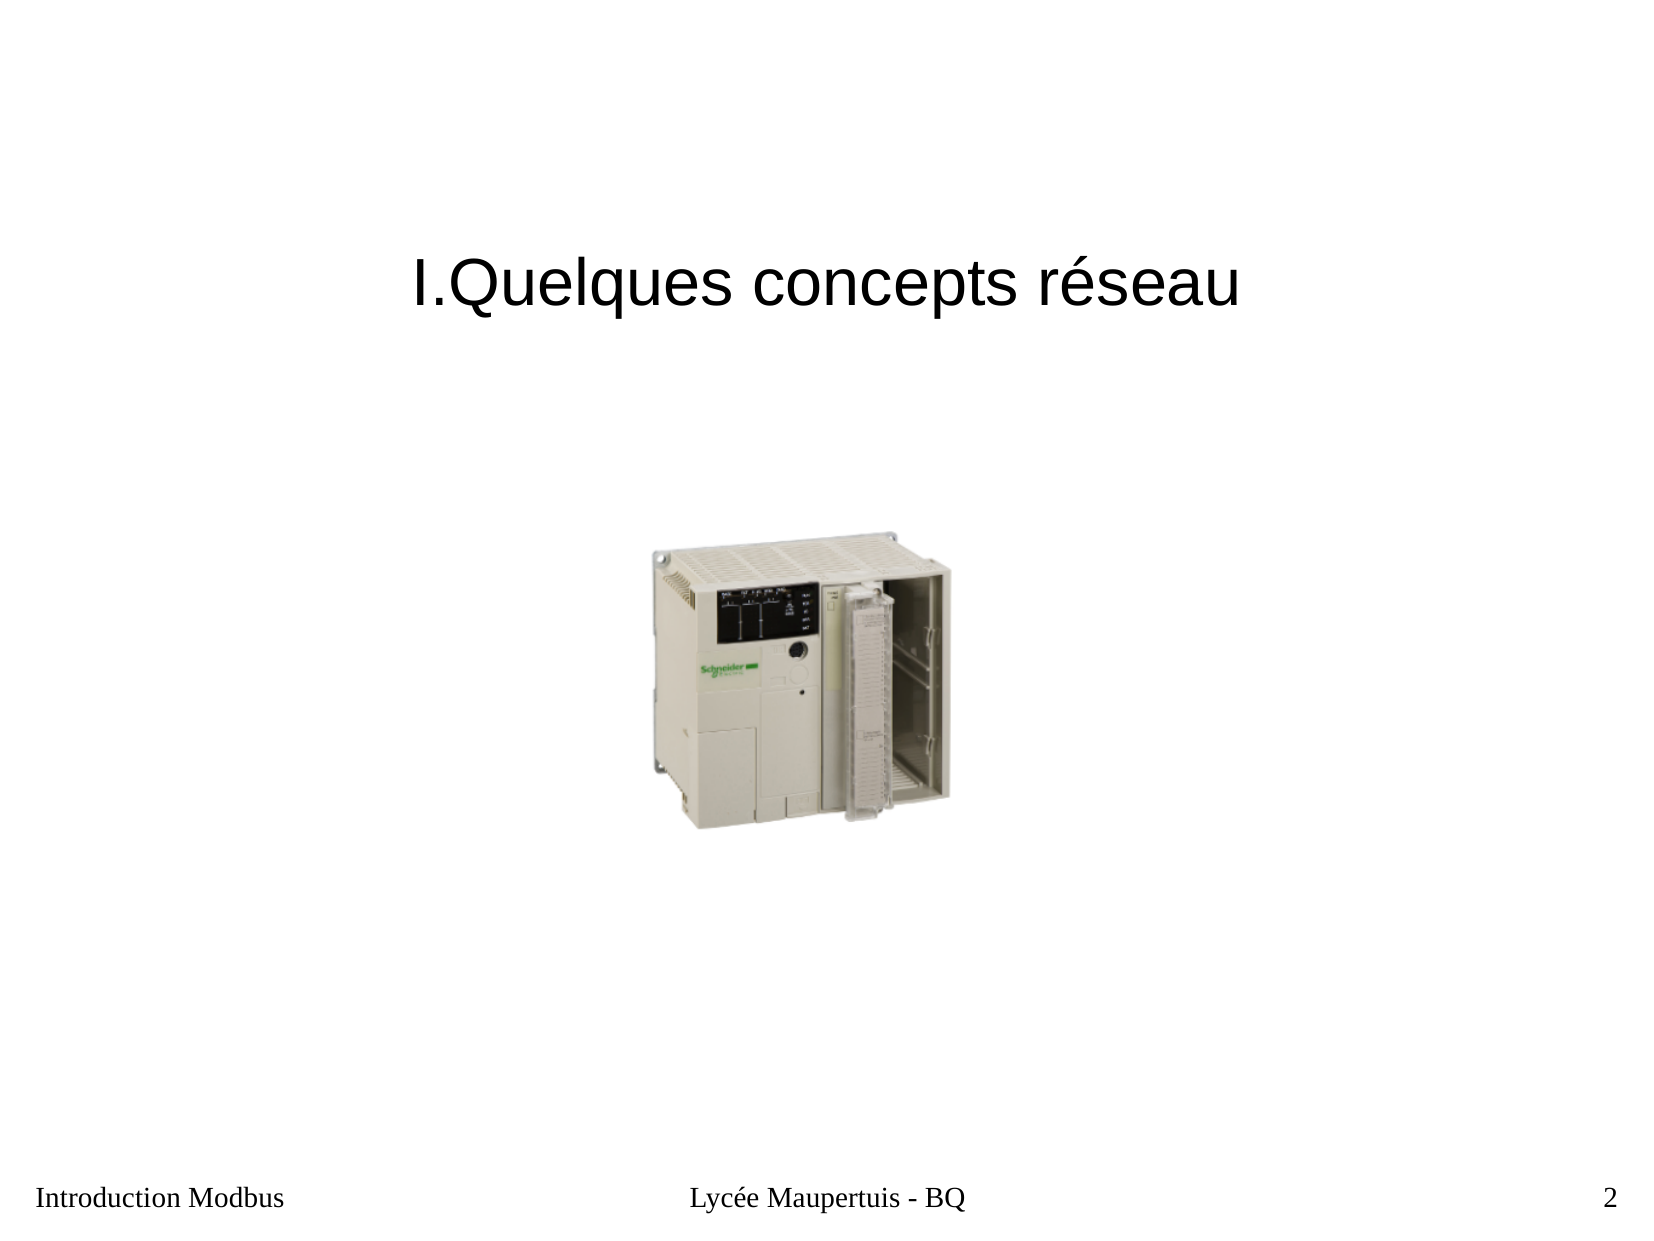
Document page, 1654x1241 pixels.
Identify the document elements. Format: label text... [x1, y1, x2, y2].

picture [637, 484, 981, 839]
subtitle Quelques concepts réseau [35, 35, 1619, 529]
